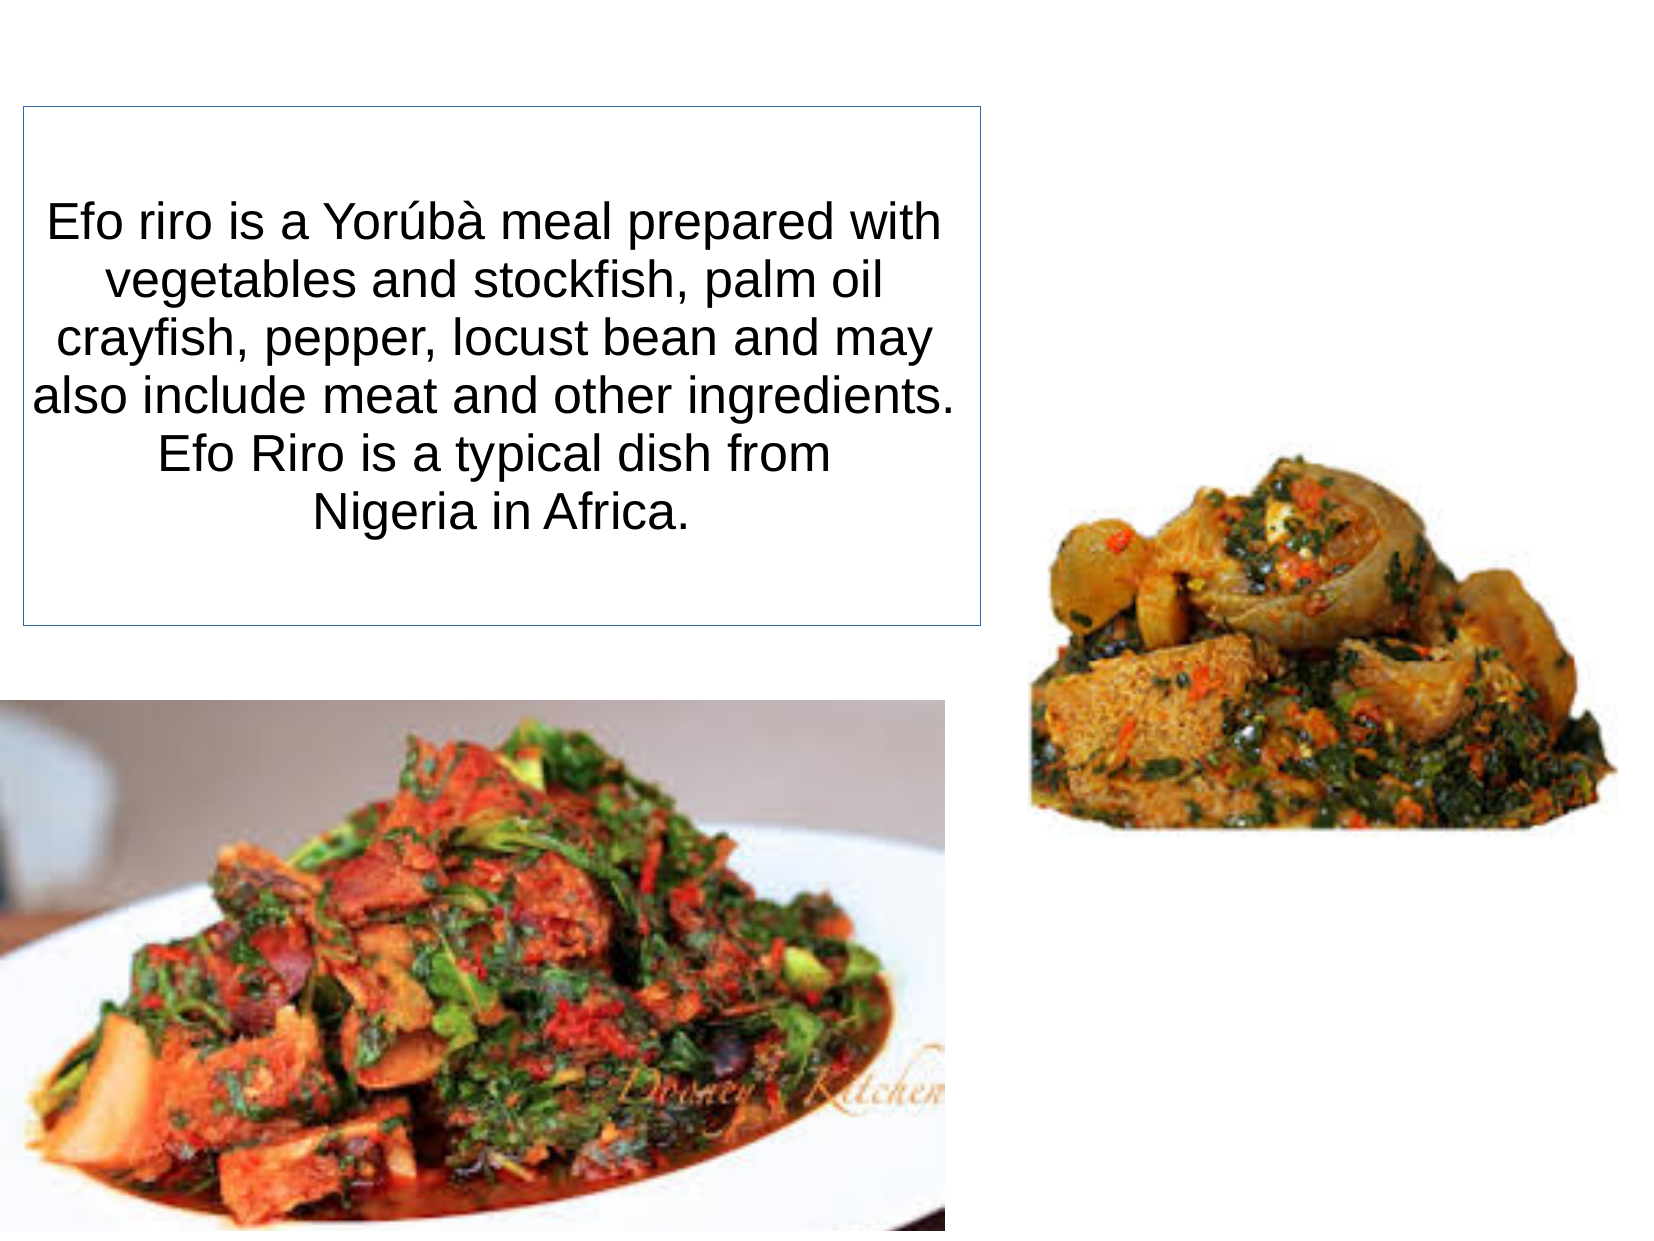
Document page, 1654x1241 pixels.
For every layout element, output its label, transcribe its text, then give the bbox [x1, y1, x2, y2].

picture [0, 700, 945, 1231]
picture [1027, 409, 1619, 874]
text_box Efo riro is a Yorúbà meal prepared with vegetables and stockfish, palm oil crayfish, pepper, locust bean and may also include meat and other ingredients. Efo Riro is a typical dish from Nigeria in Africa. [23, 106, 981, 626]
